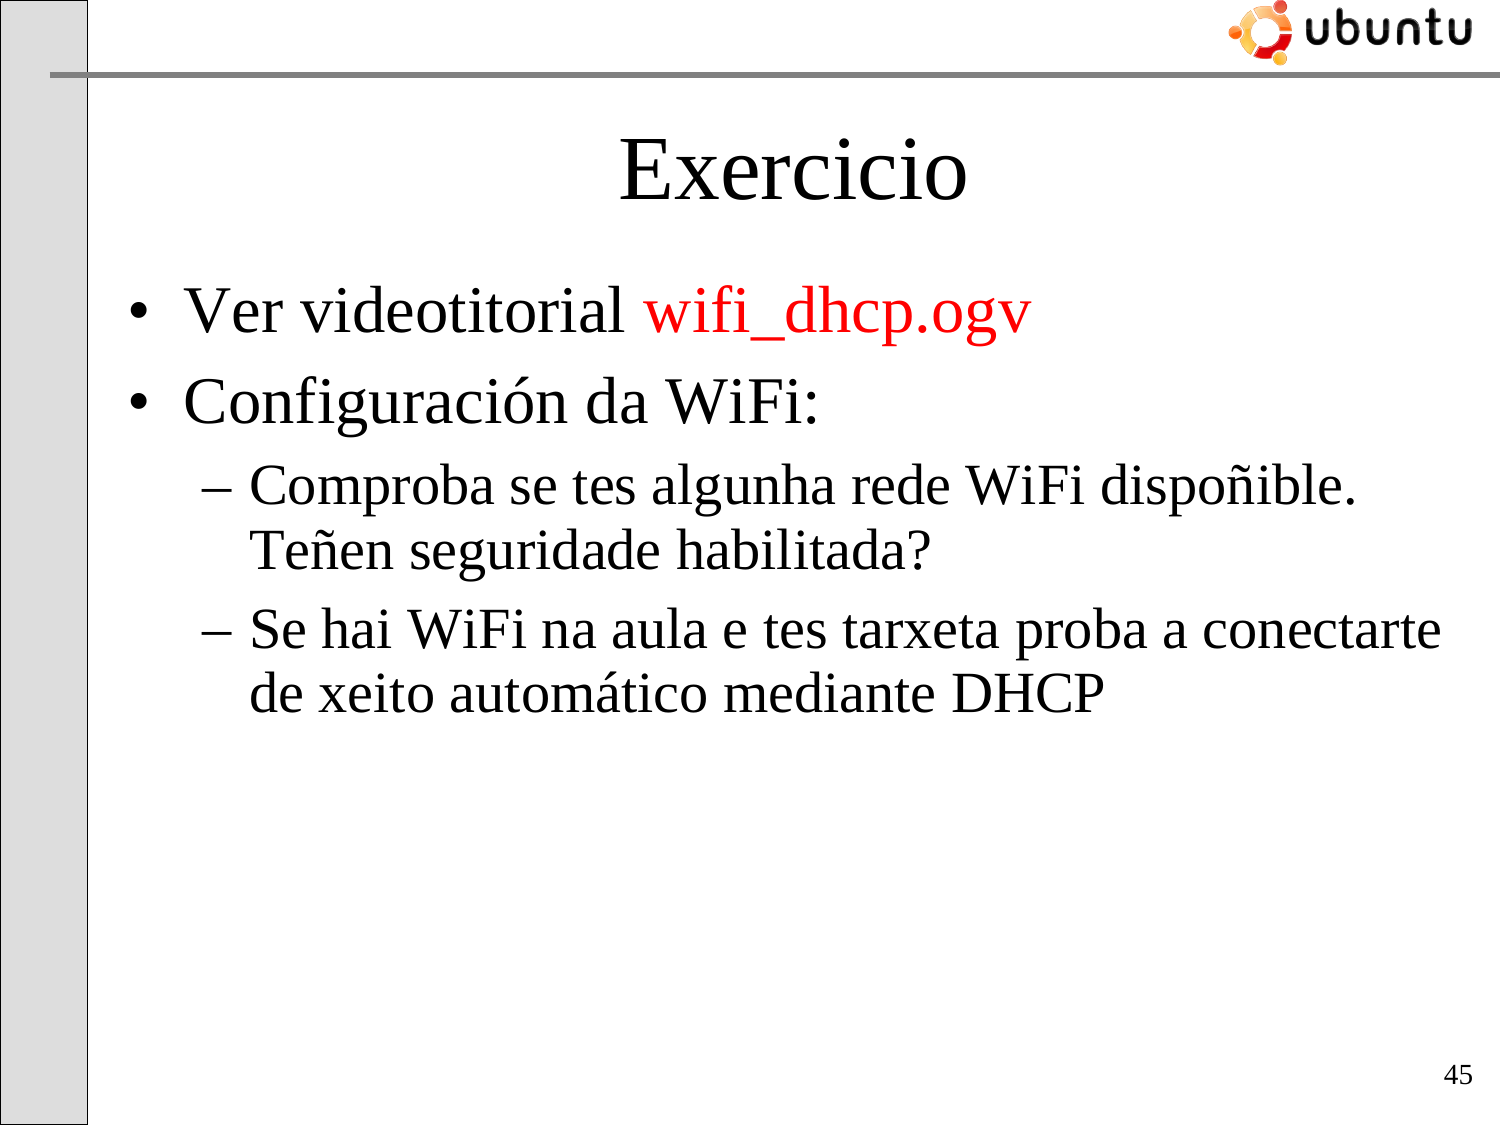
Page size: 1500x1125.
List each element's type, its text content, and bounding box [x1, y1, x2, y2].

picture [1221, 0, 1483, 71]
title Exercicio [112, 99, 1477, 237]
list Ver videotitorial wifi_dhcp.ogv Configuración da WiFi: Comproba se tes algunha rede WiFi dispoñible. Teñen seguridade habilitada? Se hai WiFi na aula e tes tarxeta proba a conectarte de xeito automático mediante DHCP [112, 265, 1477, 1125]
